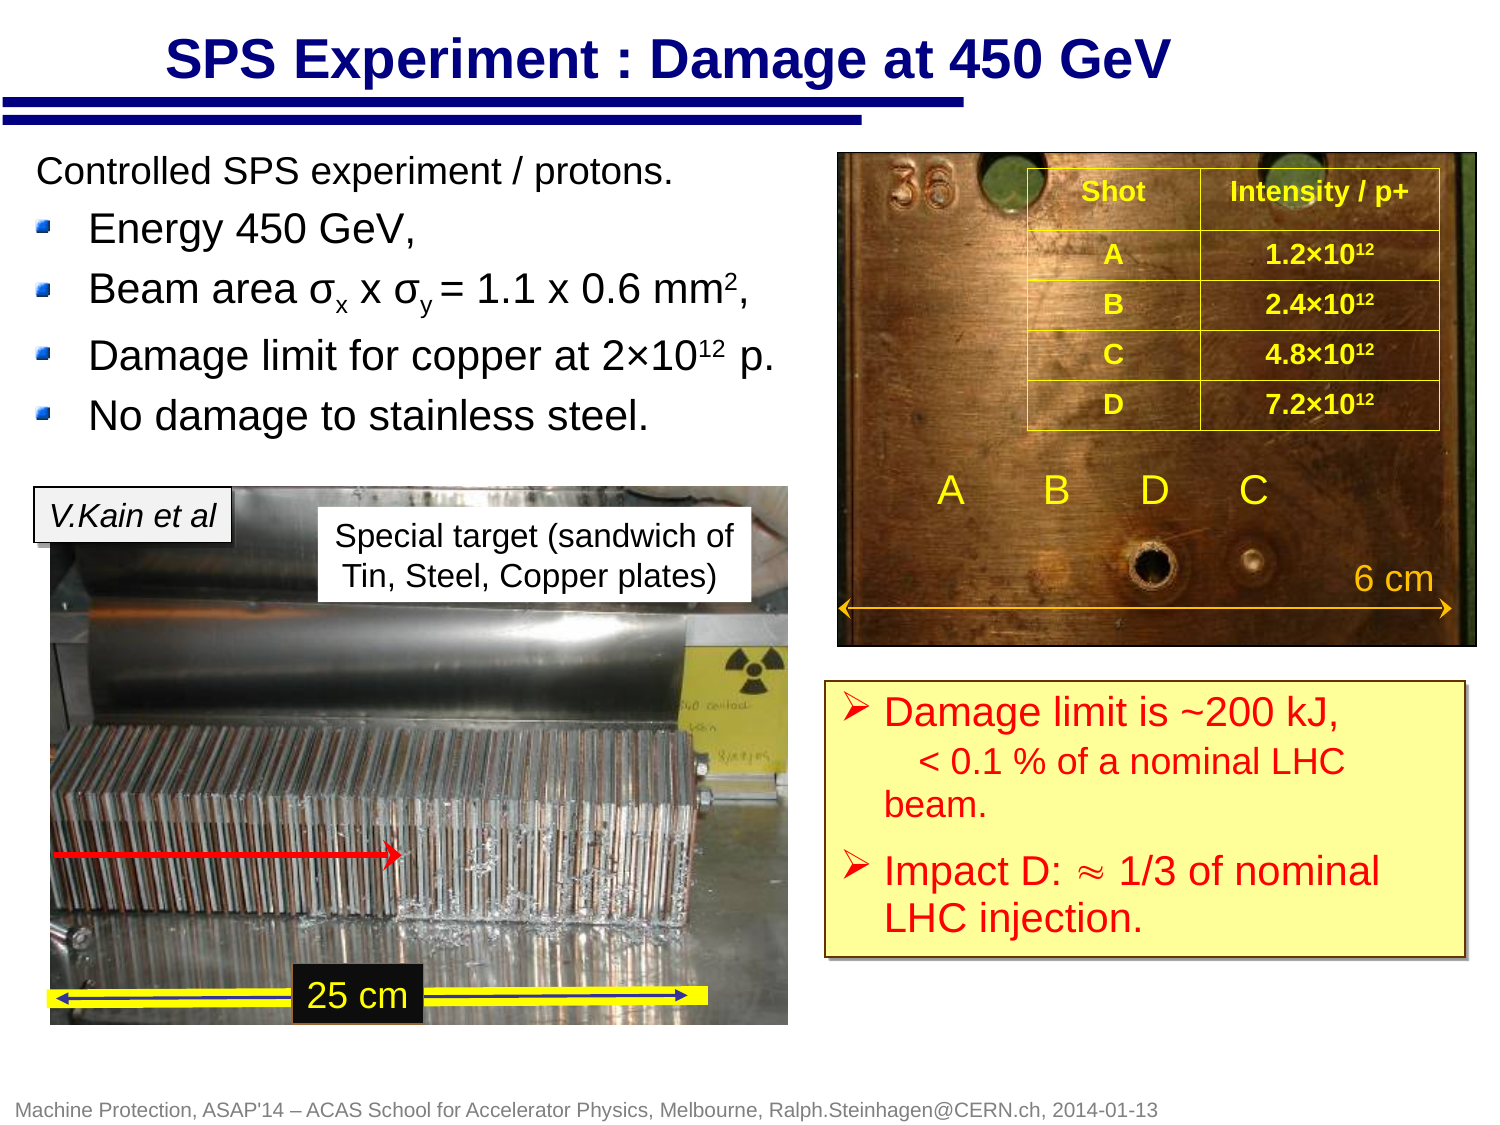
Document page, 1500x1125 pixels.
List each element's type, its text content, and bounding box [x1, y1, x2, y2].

text_box 6 cm [1338, 546, 1450, 607]
table_header Shot [1028, 169, 1200, 230]
list Controlled SPS experiment / protons. Energy 450 GeV, Beam area σx x σy = 1.1 x 0.6 mm2, Damage limit for copper at 2×1012 p. No damage to stainless steel. [20, 138, 805, 488]
text_box V.Kain et al [34, 486, 232, 543]
table_cell 7.2×1012 [1201, 381, 1439, 430]
table_cell 4.8×1012 [1201, 331, 1439, 380]
text_box 25 cm [291, 963, 424, 1025]
table_cell D [1028, 381, 1200, 430]
text_box A B D C [910, 455, 1336, 521]
table_cell 1.2×1012 [1201, 231, 1439, 280]
table_cell C [1028, 331, 1200, 380]
table_cell B [1028, 281, 1200, 330]
table_header Intensity / p+ [1201, 169, 1439, 230]
title SPS Experiment : Damage at 450 GeV [149, 0, 1200, 113]
picture [838, 153, 1476, 646]
table_cell A [1028, 231, 1200, 280]
picture [50, 486, 788, 1026]
table_cell 2.4×1012 [1201, 281, 1439, 330]
text_box Special target (sandwich of Tin, Steel, Copper plates) [317, 506, 752, 603]
text_box Damage limit is ~200 kJ, < 0.1 % of a nominal LHC beam. Impact D:  1/3 of nominal LHC injection. [824, 681, 1466, 957]
